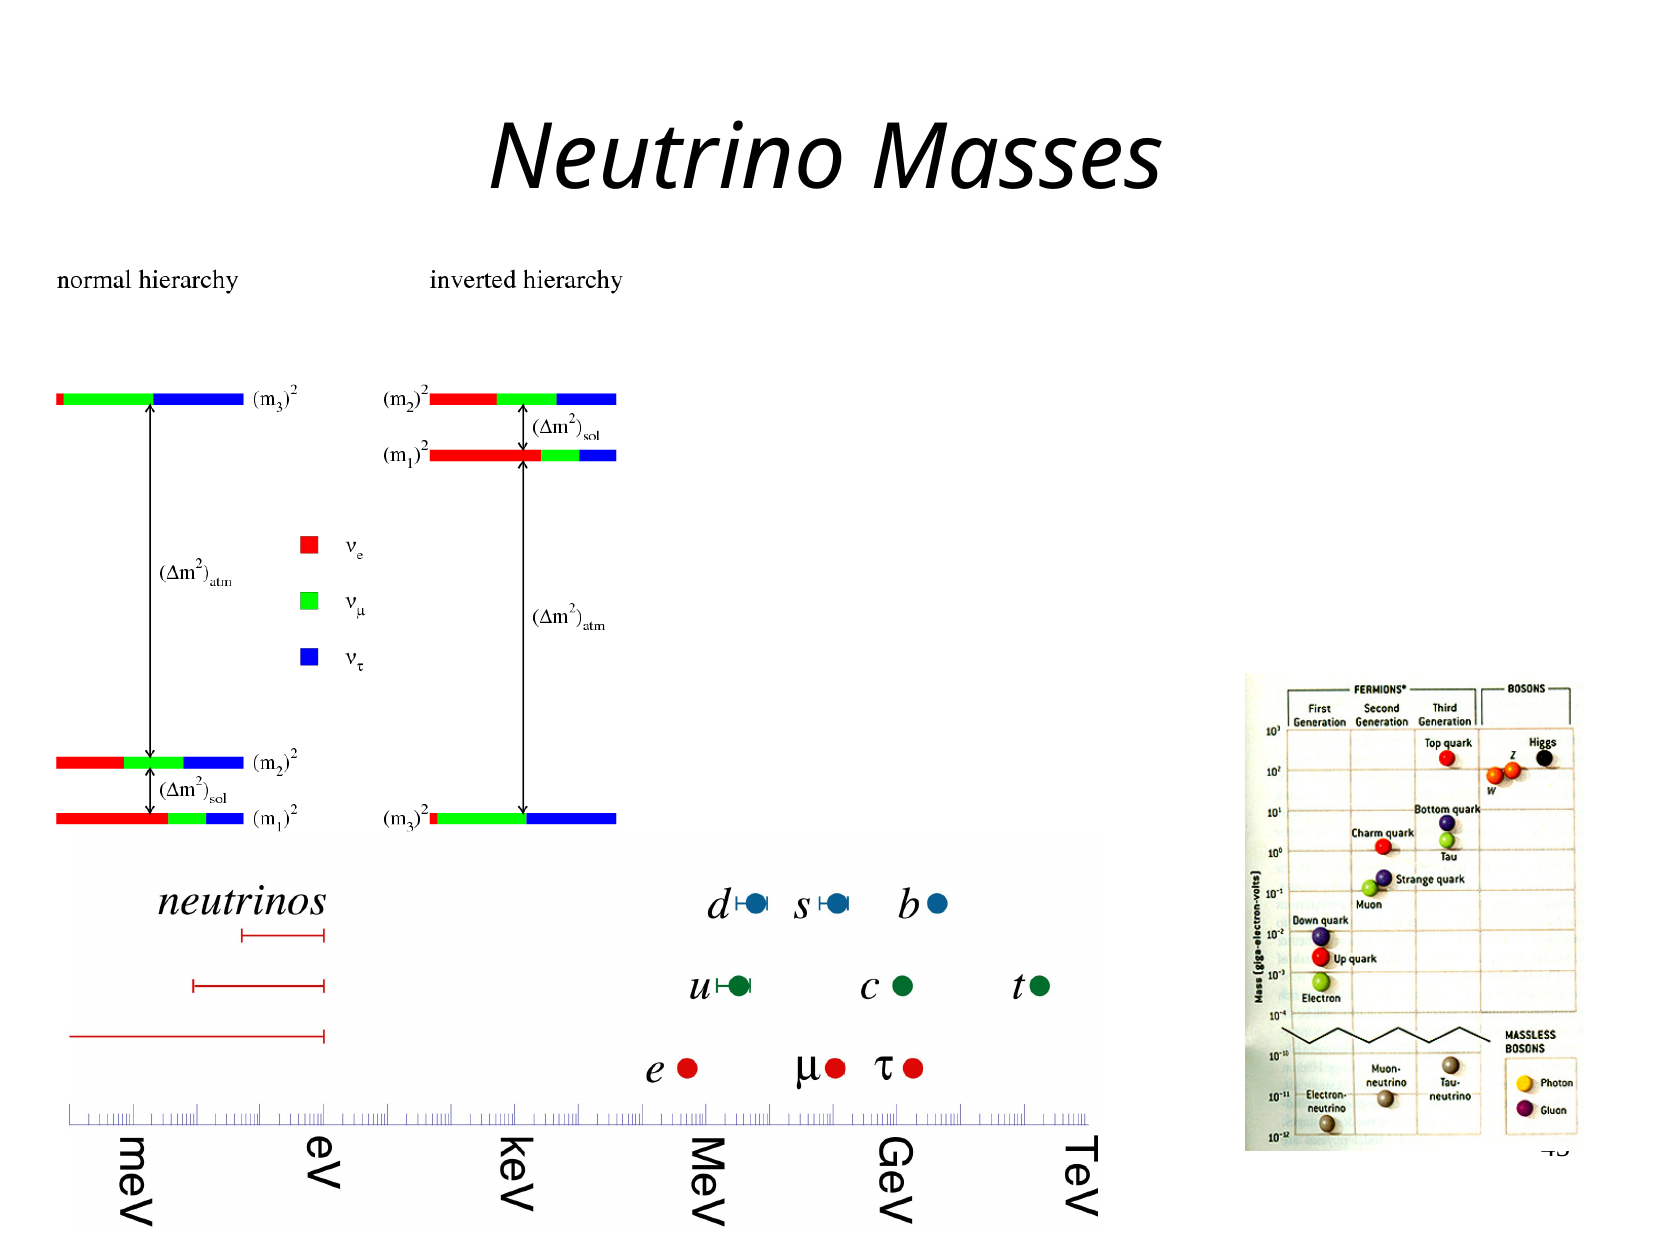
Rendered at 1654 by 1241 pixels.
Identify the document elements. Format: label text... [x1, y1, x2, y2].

picture [1245, 673, 1584, 1151]
title Neutrino Masses [82, 56, 1571, 250]
picture [48, 204, 1104, 1227]
